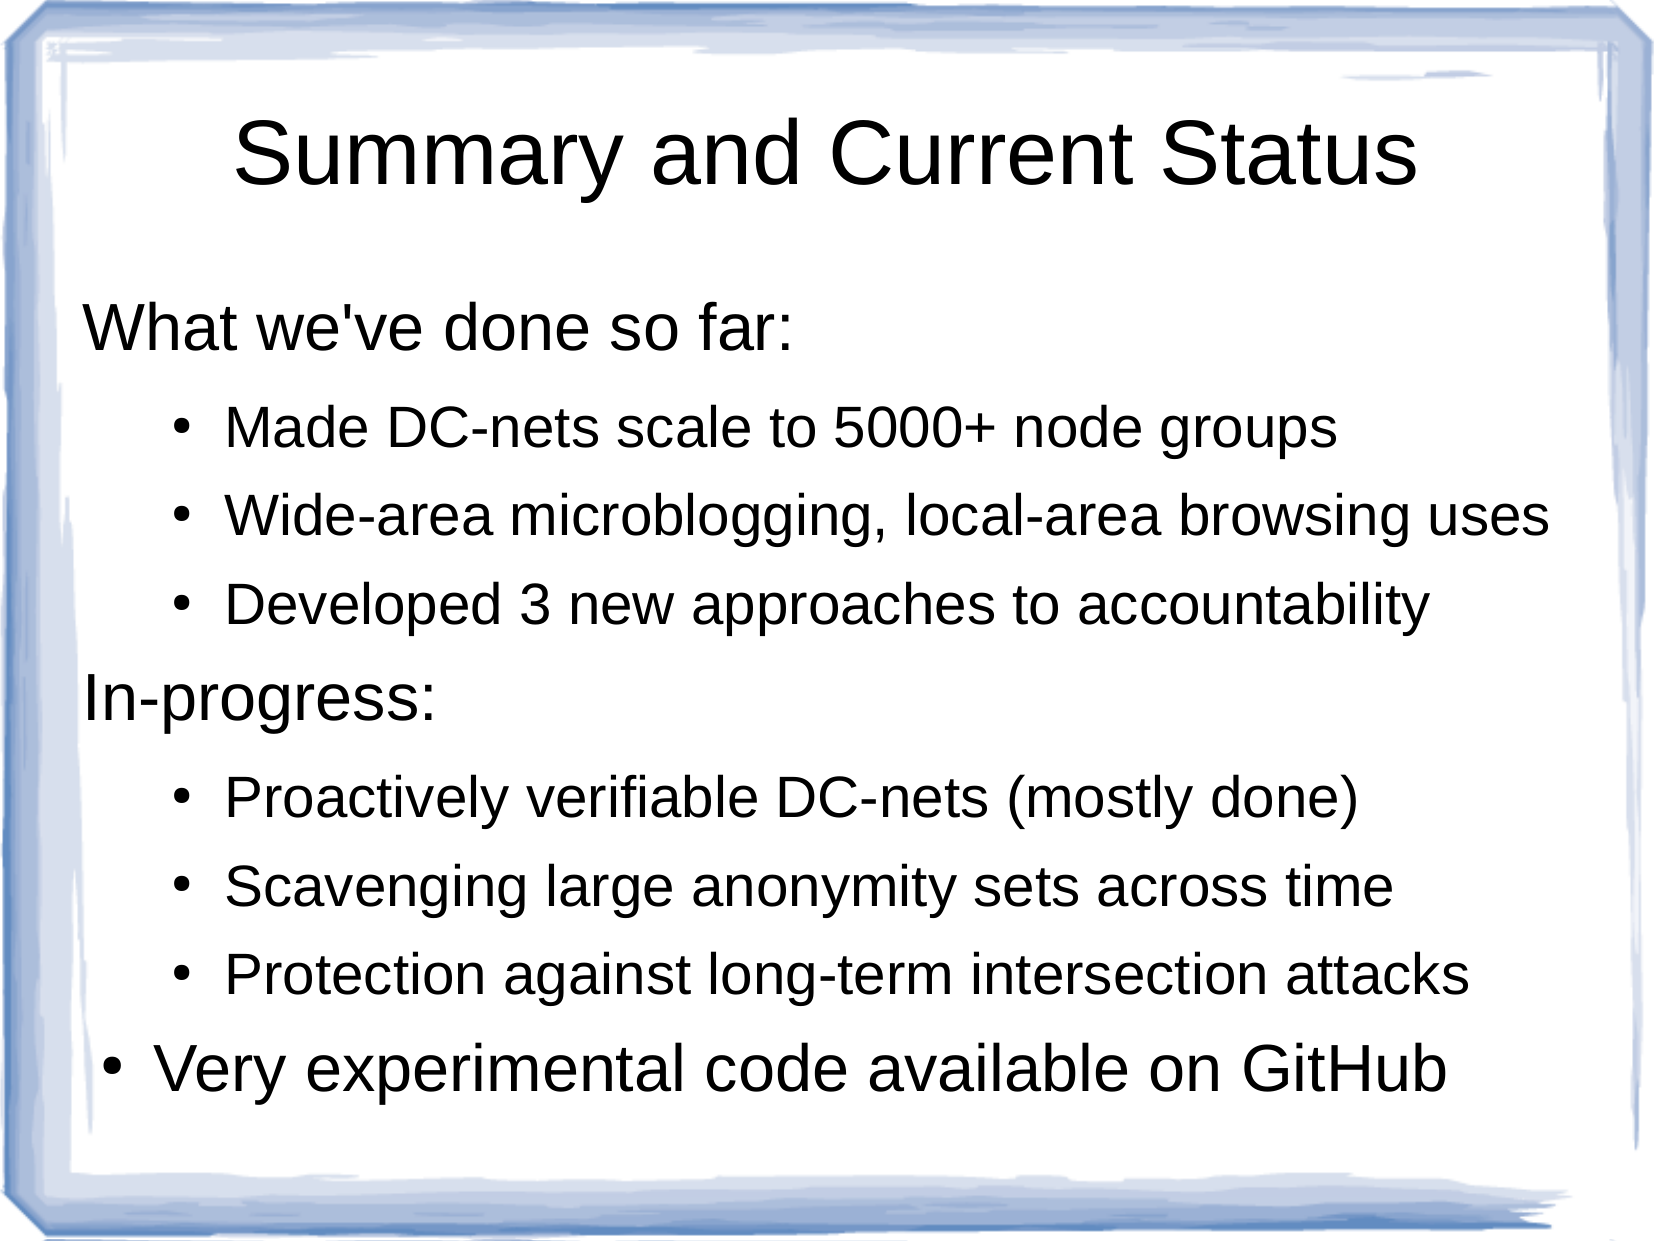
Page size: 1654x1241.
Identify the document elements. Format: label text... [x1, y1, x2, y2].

list What we've done so far: Made DC-nets scale to 5000+ node groups Wide-area microblogging, local-area browsing uses Developed 3 new approaches to accountability In-progress: Proactively verifiable DC-nets (mostly done) Scavenging large anonymity sets across time Protection against long-term intersection attacks Very experimental code available on GitHub [82, 290, 1571, 1109]
picture [0, 0, 1654, 1241]
title Summary and Current Status [82, 49, 1571, 257]
